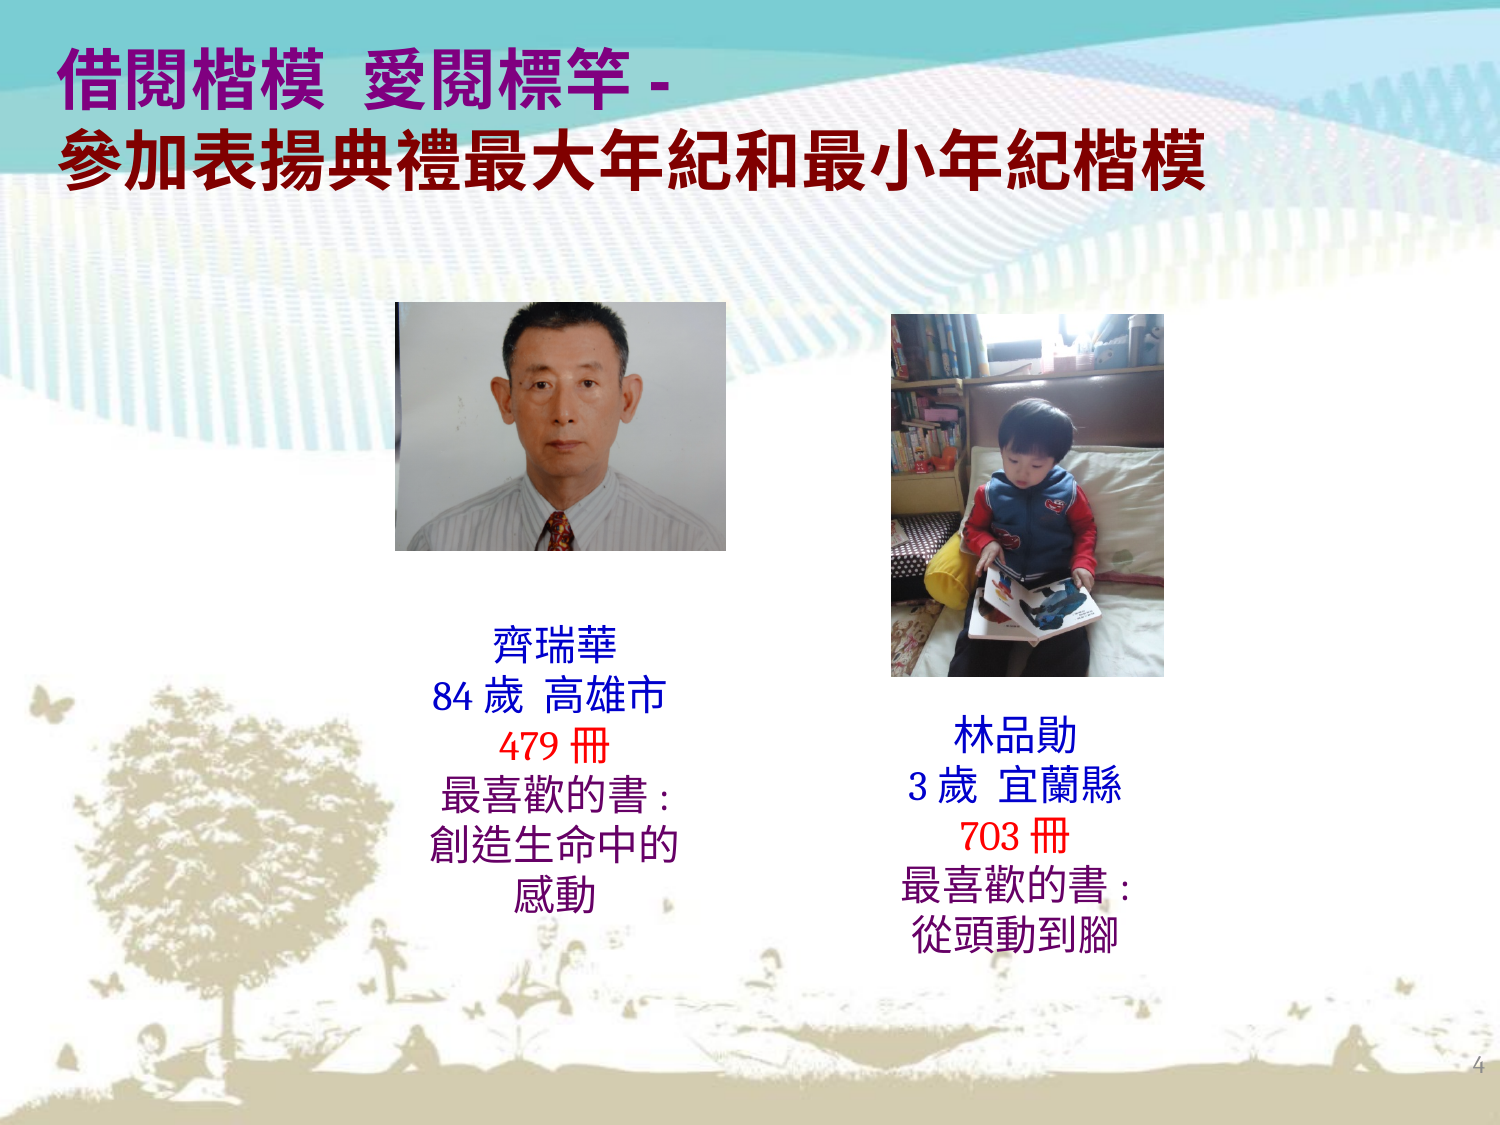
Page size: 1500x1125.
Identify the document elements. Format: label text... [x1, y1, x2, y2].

slide_number <編號> [1149, 1024, 1500, 1103]
text_box 林品勛 3歲 宜蘭縣 703冊 最喜歡的書: 從頭動到腳 [785, 751, 1247, 917]
text_box 齊瑞華 84歲 高雄市 479冊 最喜歡的書: 創造生命中的感動 [336, 680, 774, 858]
text_box 借閱楷模 愛閱標竿- 參加表揚典禮最大年紀和最小年紀楷模 [41, 30, 1341, 286]
picture [0, 0, 1500, 1125]
